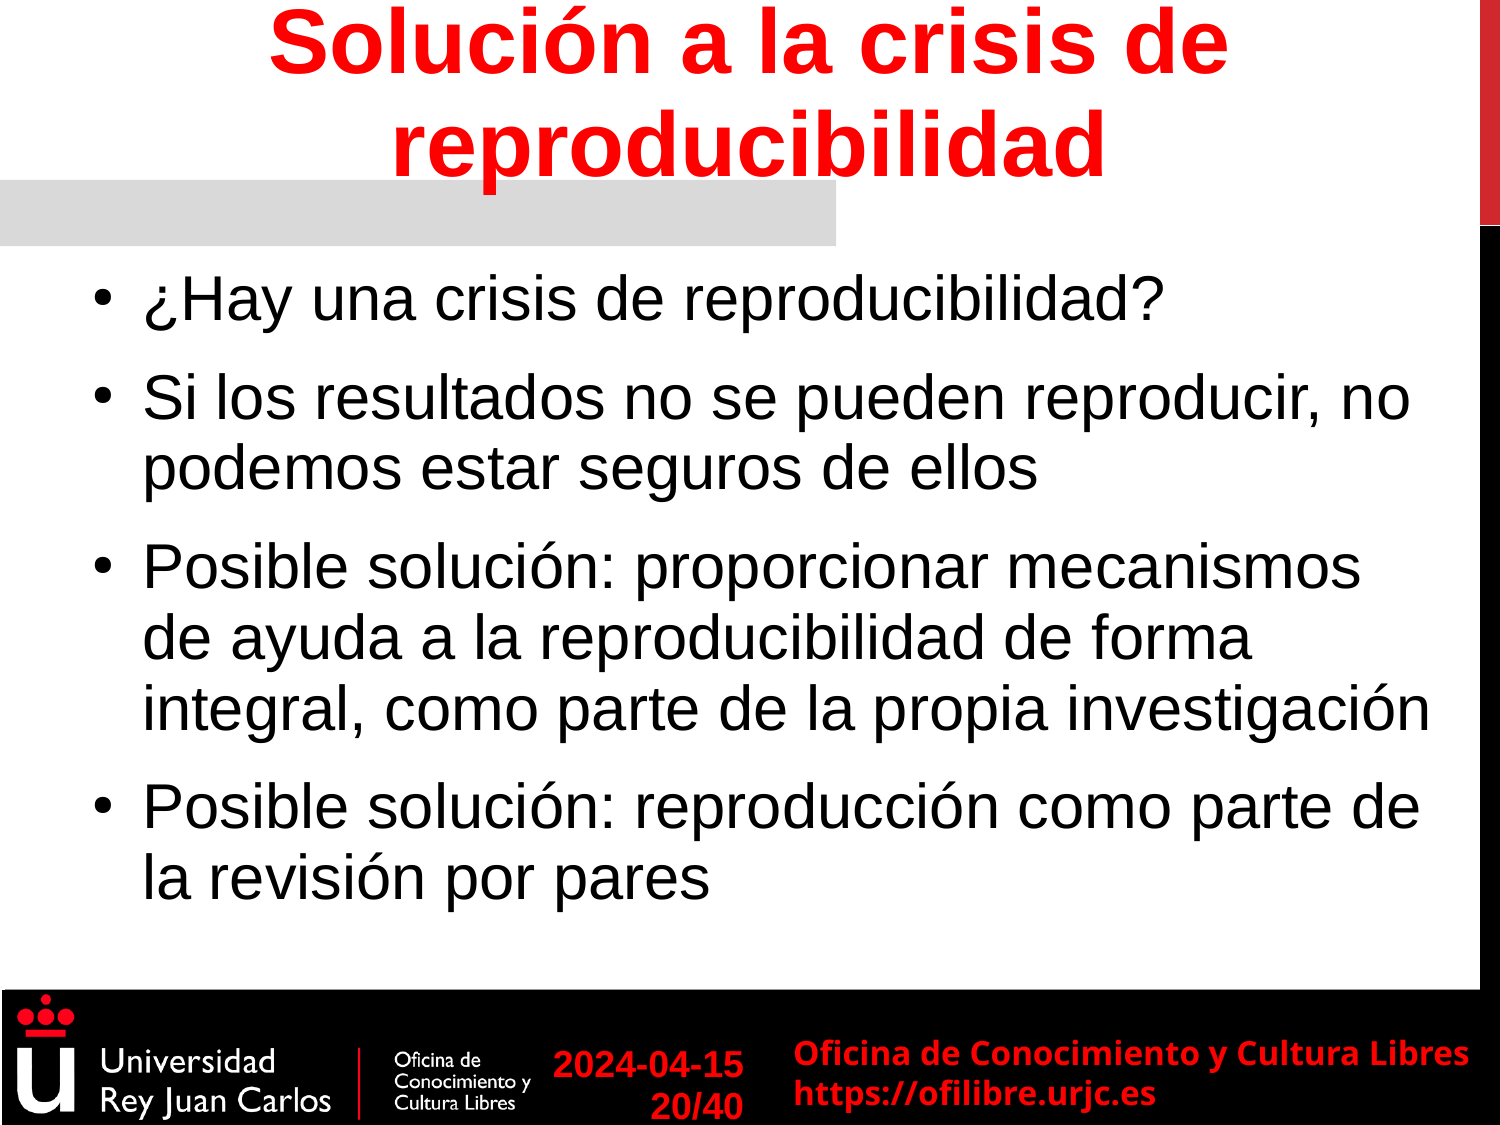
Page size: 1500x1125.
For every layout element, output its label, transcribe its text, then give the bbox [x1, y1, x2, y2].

picture [17, 994, 531, 1120]
list ¿Hay una crisis de reproducibilidad? Si los resultados no se pueden reproducir, no podemos estar seguros de ellos Posible solución: proporcionar mecanismos de ayuda a la reproducibilidad de forma integral, como parte de la propia investigación Posible solución: reproducción como parte de la revisión por pares [75, 263, 1441, 961]
title Solución a la crisis de reproducibilidad [75, 0, 1425, 197]
